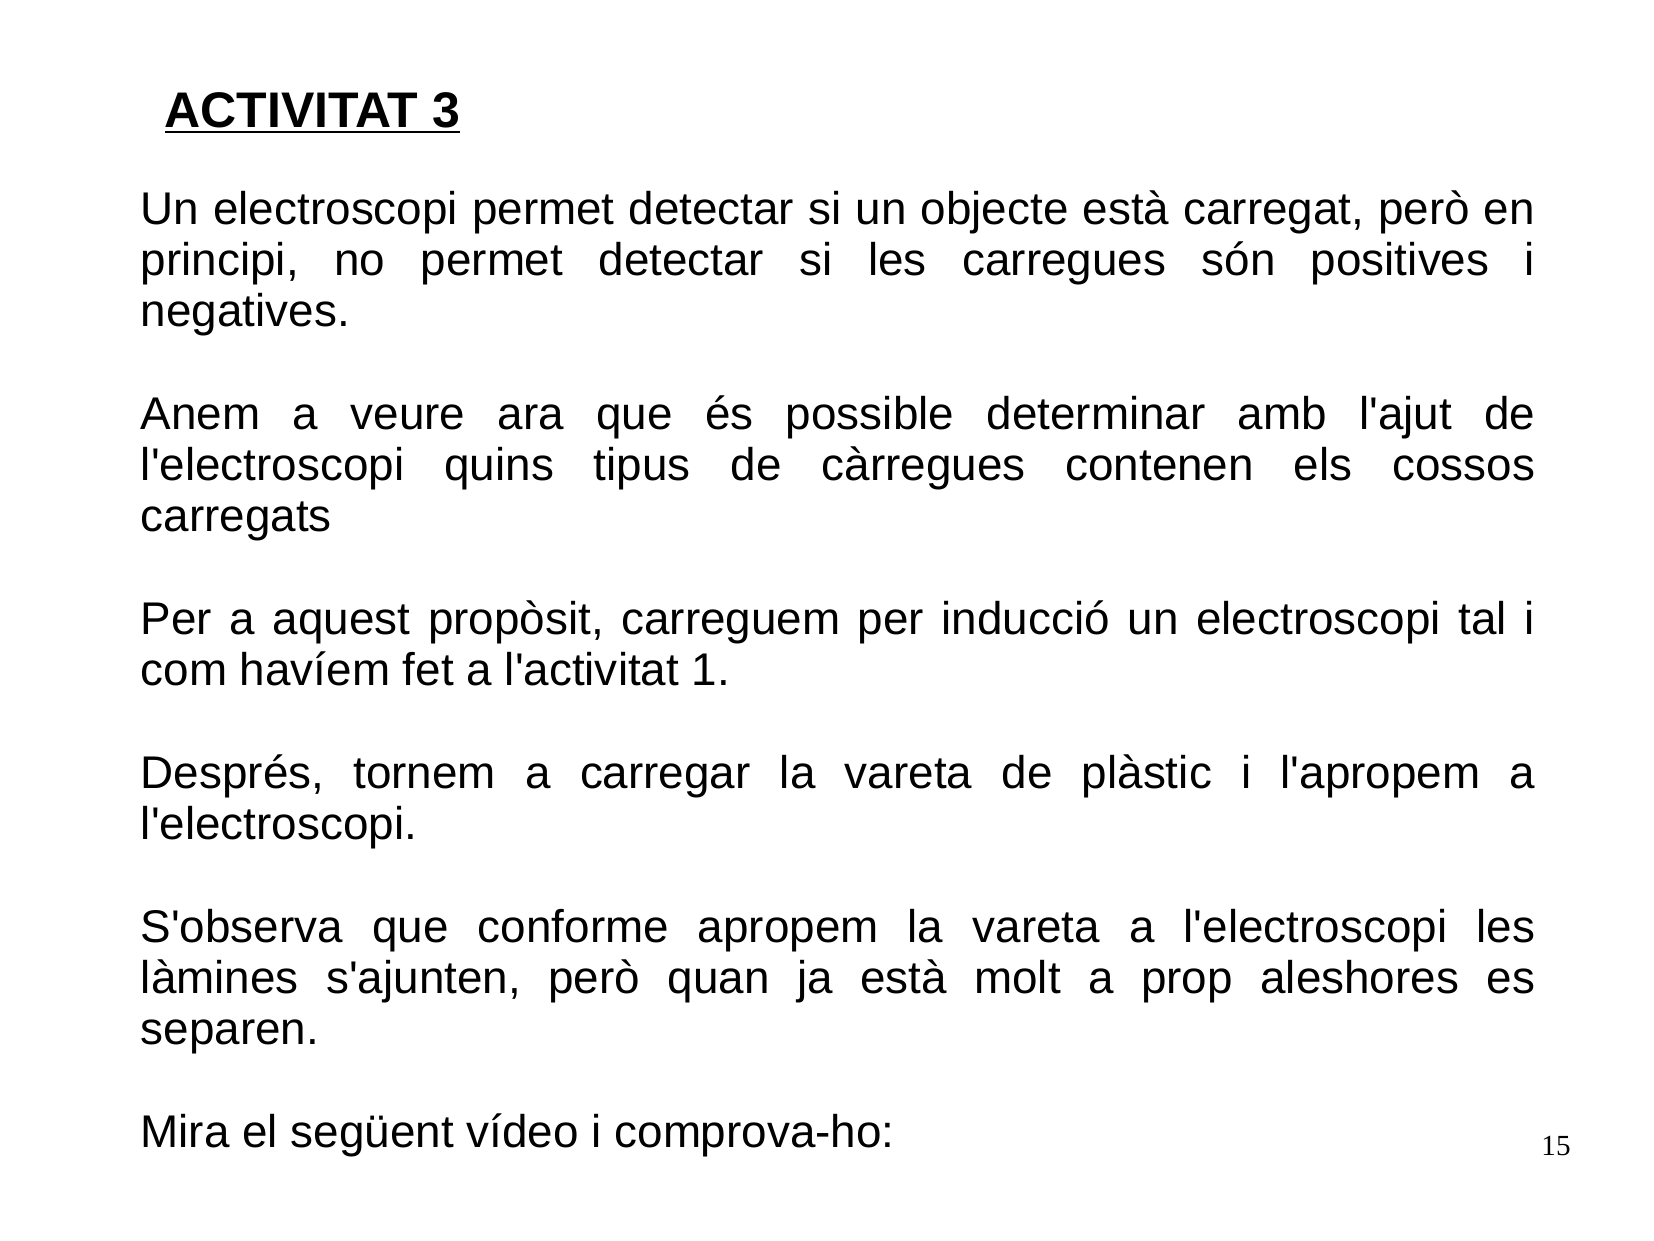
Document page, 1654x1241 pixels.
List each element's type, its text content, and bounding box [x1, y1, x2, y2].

text_box ACTIVITAT 3 [150, 75, 563, 146]
text_box Un electroscopi permet detectar si un objecte està carregat, però en principi, no permet detectar si les carregues són positives i negatives. Anem a veure ara que és possible determinar amb l'ajut de l'electroscopi quins tipus de càrregues contenen els cossos carregats Per a aquest propòsit, carreguem per inducció un electroscopi tal i com havíem fet a l'activitat 1. Després, tornem a carregar la vareta de plàstic i l'apropem a l'electroscopi. S'observa que conforme apropem la vareta a l'electroscopi les làmines s'ajunten, però quan ja està molt a prop aleshores es separen. Mira el següent vídeo i comprova-ho: [126, 175, 1552, 1216]
